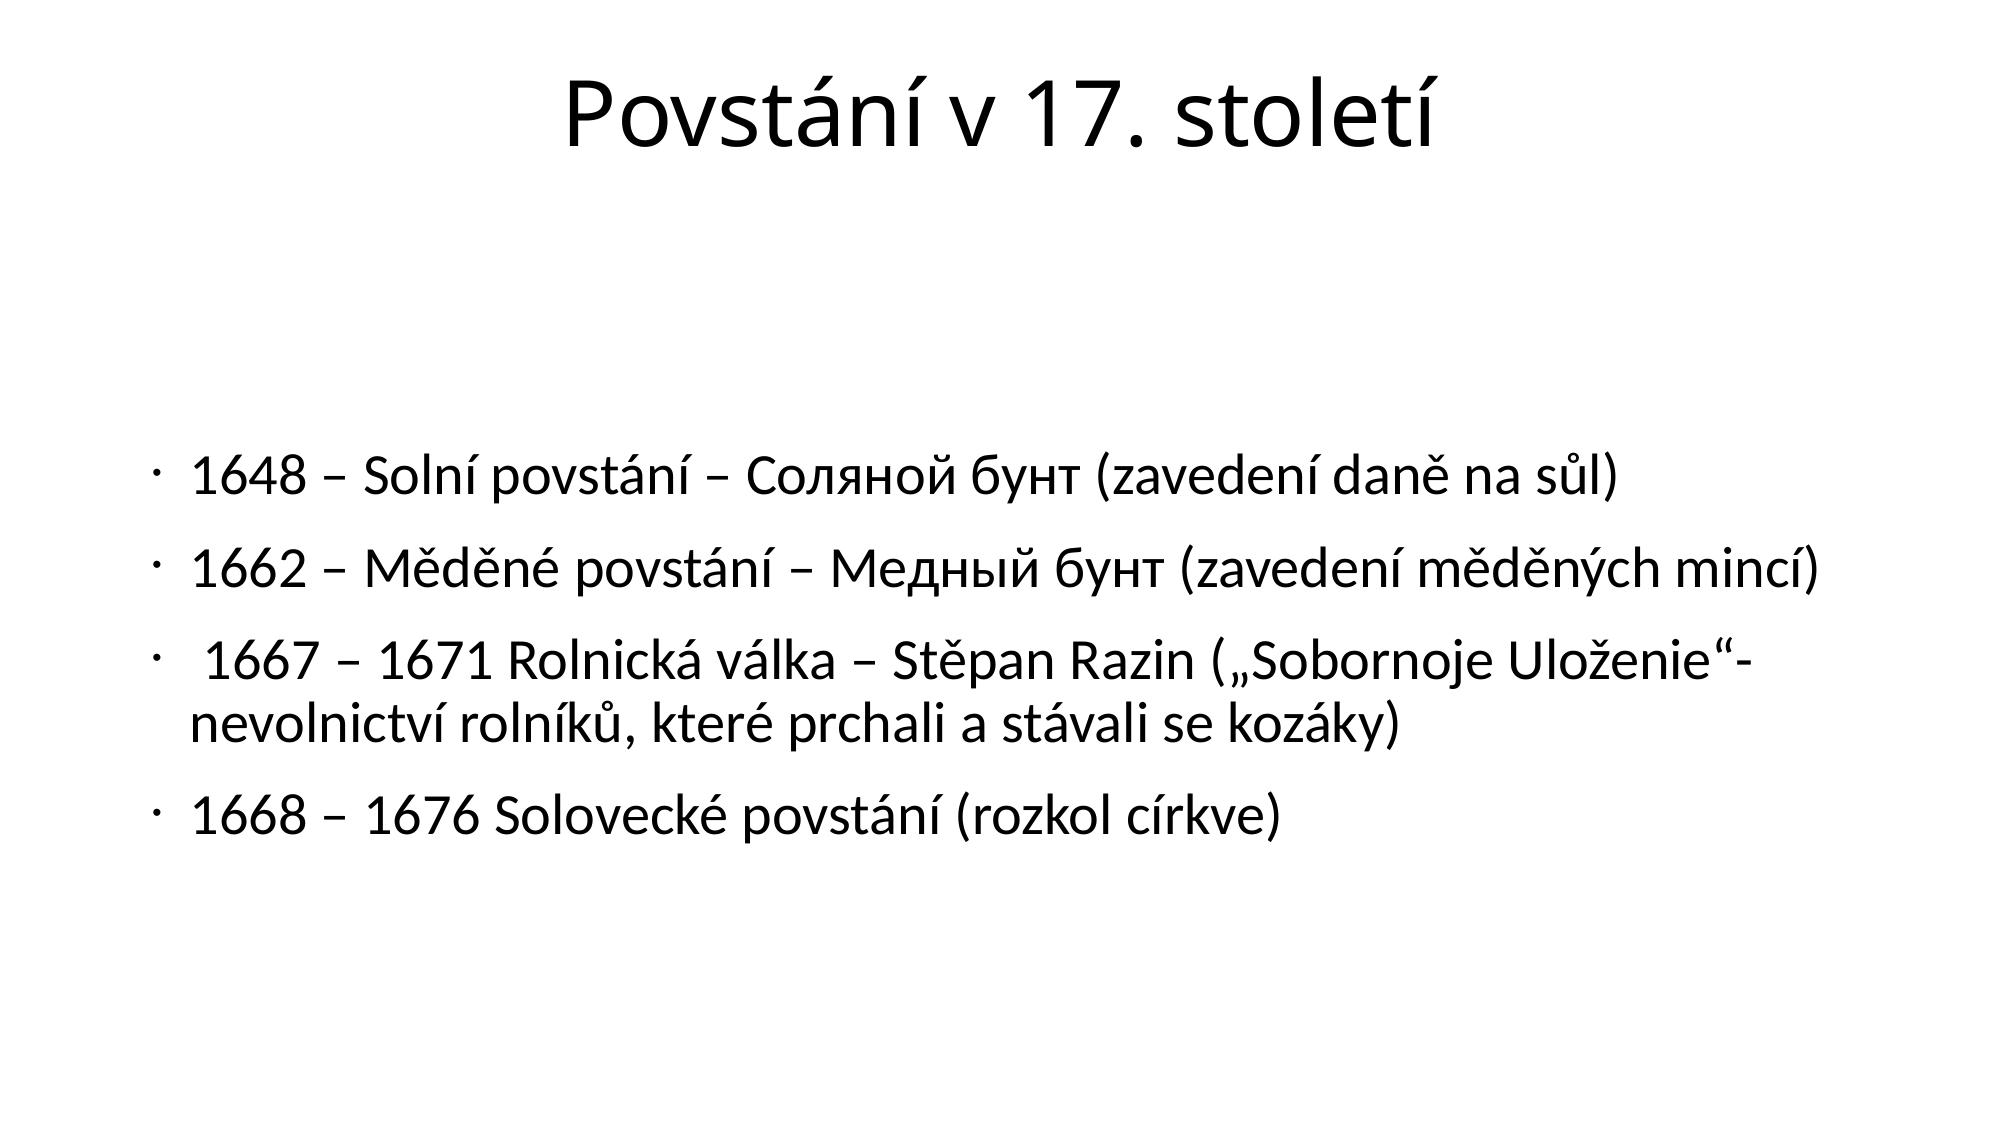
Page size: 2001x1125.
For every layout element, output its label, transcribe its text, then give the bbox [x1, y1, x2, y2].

title Povstání v 17. století [137, 59, 1863, 278]
list 1648 – Solní povstání – Соляной бунт (zavedení daně na sůl) 1662 – Měděné povstání – Медный бунт (zavedení měděných mincí) 1667 – 1671 Rolnická válka – Stěpan Razin („Sobornoje Uloženie“- nevolnictví rolníků, které prchali a stávali se kozáky) 1668 – 1676 Solovecké povstání (rozkol církve) [137, 437, 1863, 1125]
